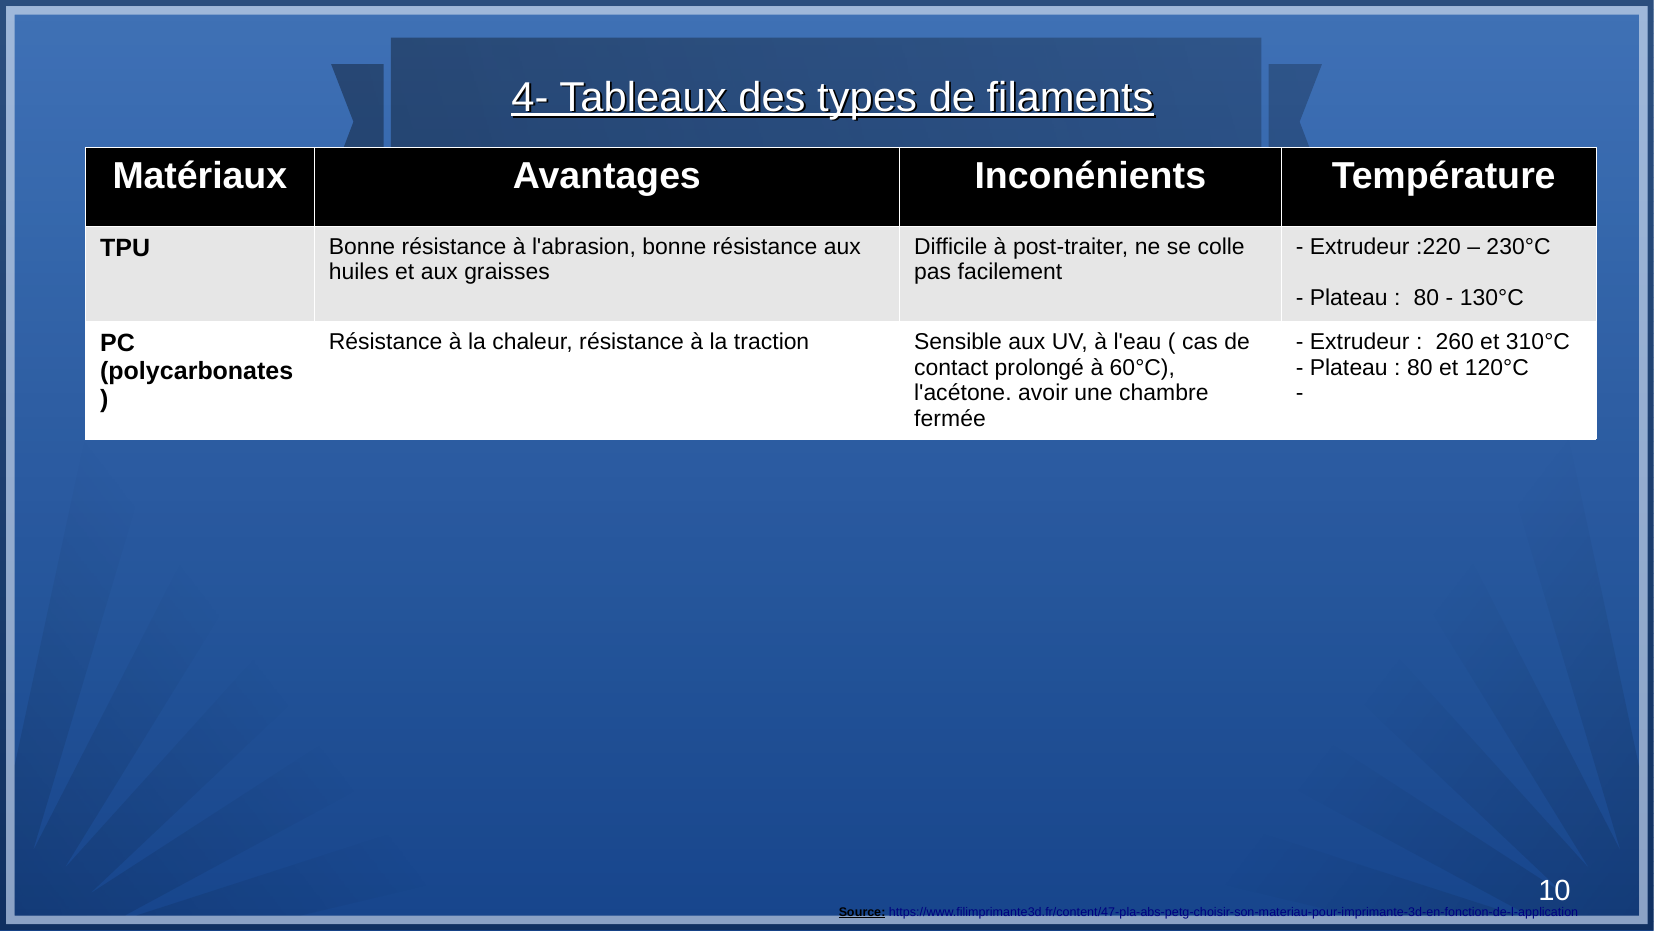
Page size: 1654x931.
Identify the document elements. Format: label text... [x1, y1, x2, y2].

text_box Source: https://www.filimprimante3d.fr/content/47-pla-abs-petg-choisir-son-materiau-pour-imprimante-3d-en-fonction-de-l-application [823, 897, 1595, 929]
table_cell PC (polycarbonates) [86, 322, 314, 439]
table_header Avantages [315, 148, 899, 226]
table_cell - Extrudeur : 260 et 310°C - Plateau : 80 et 120°C - [1282, 322, 1596, 439]
table_cell Bonne résistance à l'abrasion, bonne résistance aux huiles et aux graisses [315, 227, 899, 321]
table_cell - Extrudeur :220 – 230°C - Plateau : 80 - 130°C [1282, 227, 1596, 321]
table_header Matériaux [86, 148, 314, 226]
title 4- Tableaux des types de filaments [484, 35, 1182, 147]
table_cell Sensible aux UV, à l'eau ( cas de contact prolongé à 60°C), l'acétone. avoir une chambre fermée [900, 322, 1281, 439]
table_cell Résistance à la chaleur, résistance à la traction [315, 322, 899, 439]
table_header Température [1282, 148, 1596, 226]
table_cell Difficile à post-traiter, ne se colle pas facilement [900, 227, 1281, 321]
table_header Inconénients [900, 148, 1281, 226]
table_cell TPU [86, 227, 314, 321]
